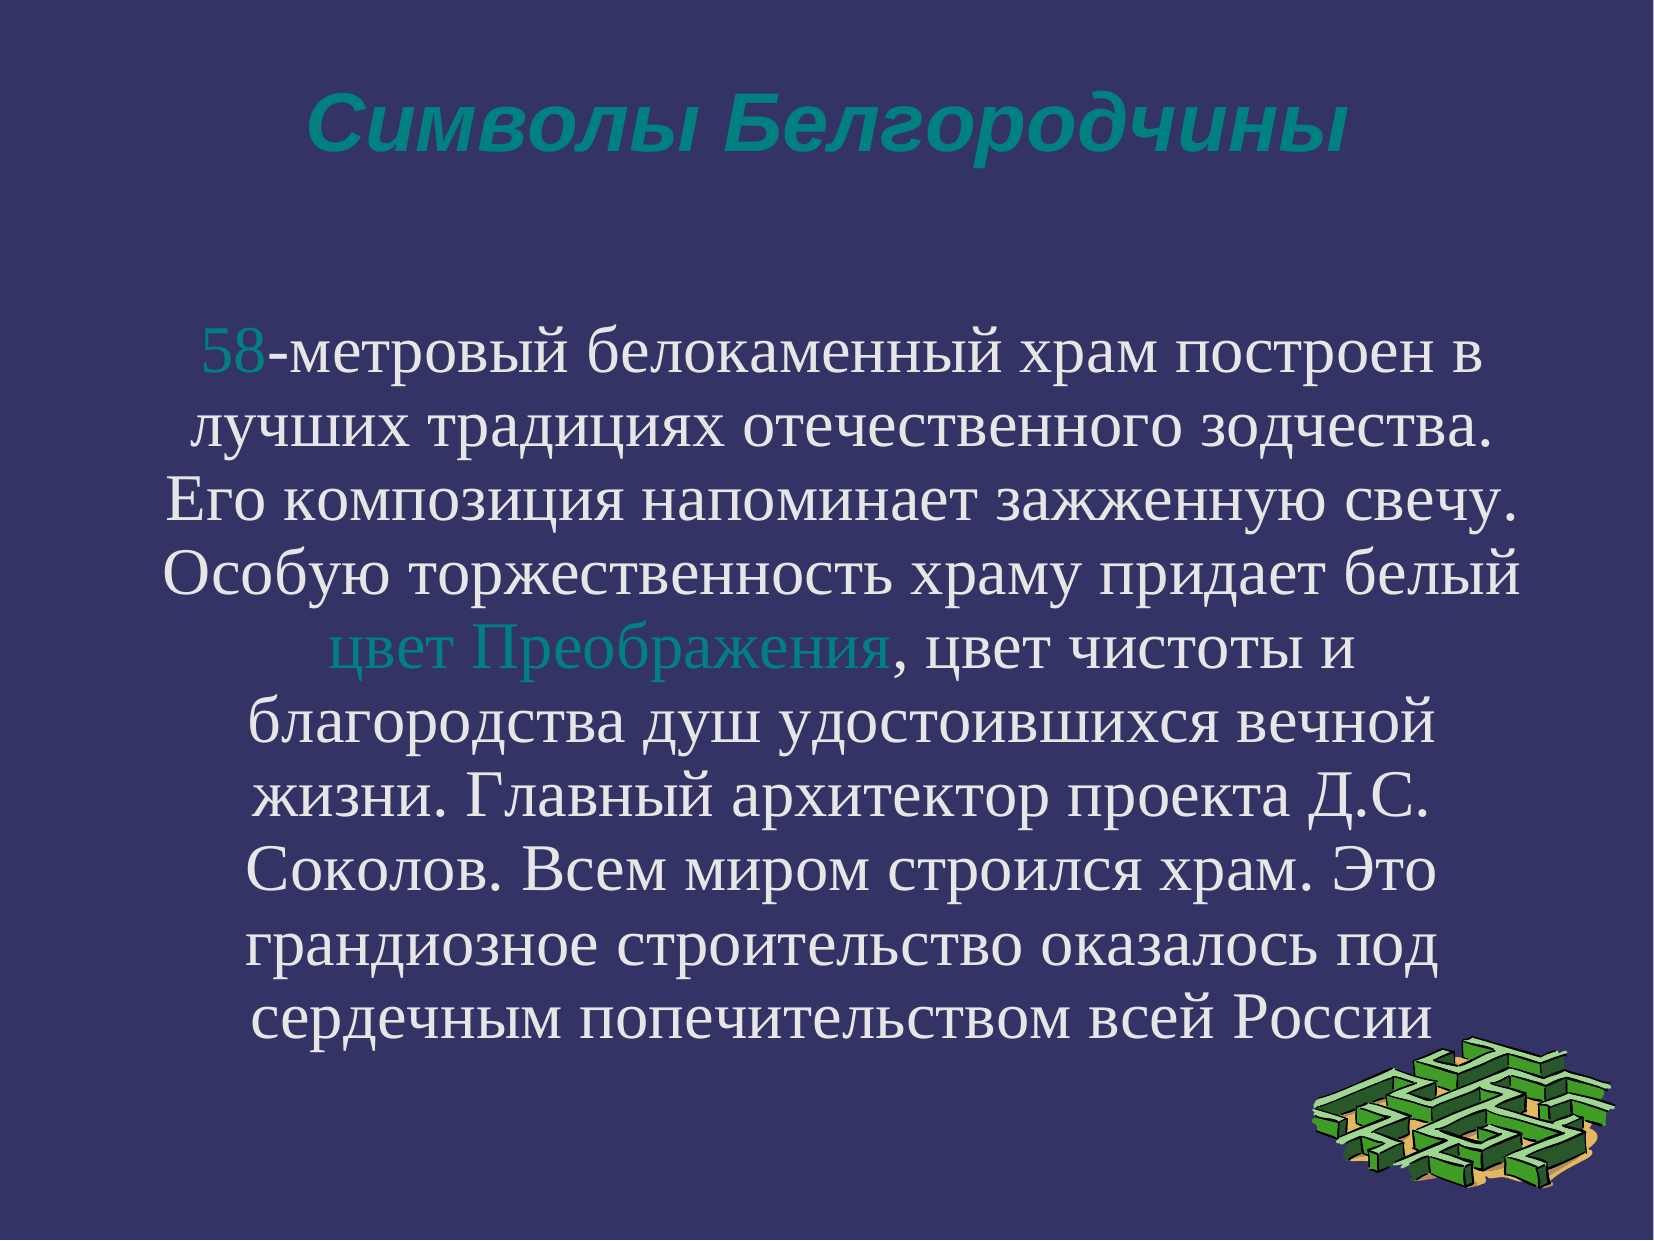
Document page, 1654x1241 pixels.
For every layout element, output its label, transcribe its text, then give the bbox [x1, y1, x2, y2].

subtitle 58-метровый белокаменный храм построен в лучших традициях отечественного зодчества. Его композиция напоминает зажженную свечу. Особую торжественность храму придает белый цвет Преображения, цвет чистоты и благородства душ удостоившихся вечной жизни. Главный архитектор проекта Д.С. Соколов. Всем миром строился храм. Это грандиозное строительство оказалось под сердечным попечительством всей России [147, 273, 1539, 1093]
title Символы Белгородчины [121, 19, 1534, 227]
